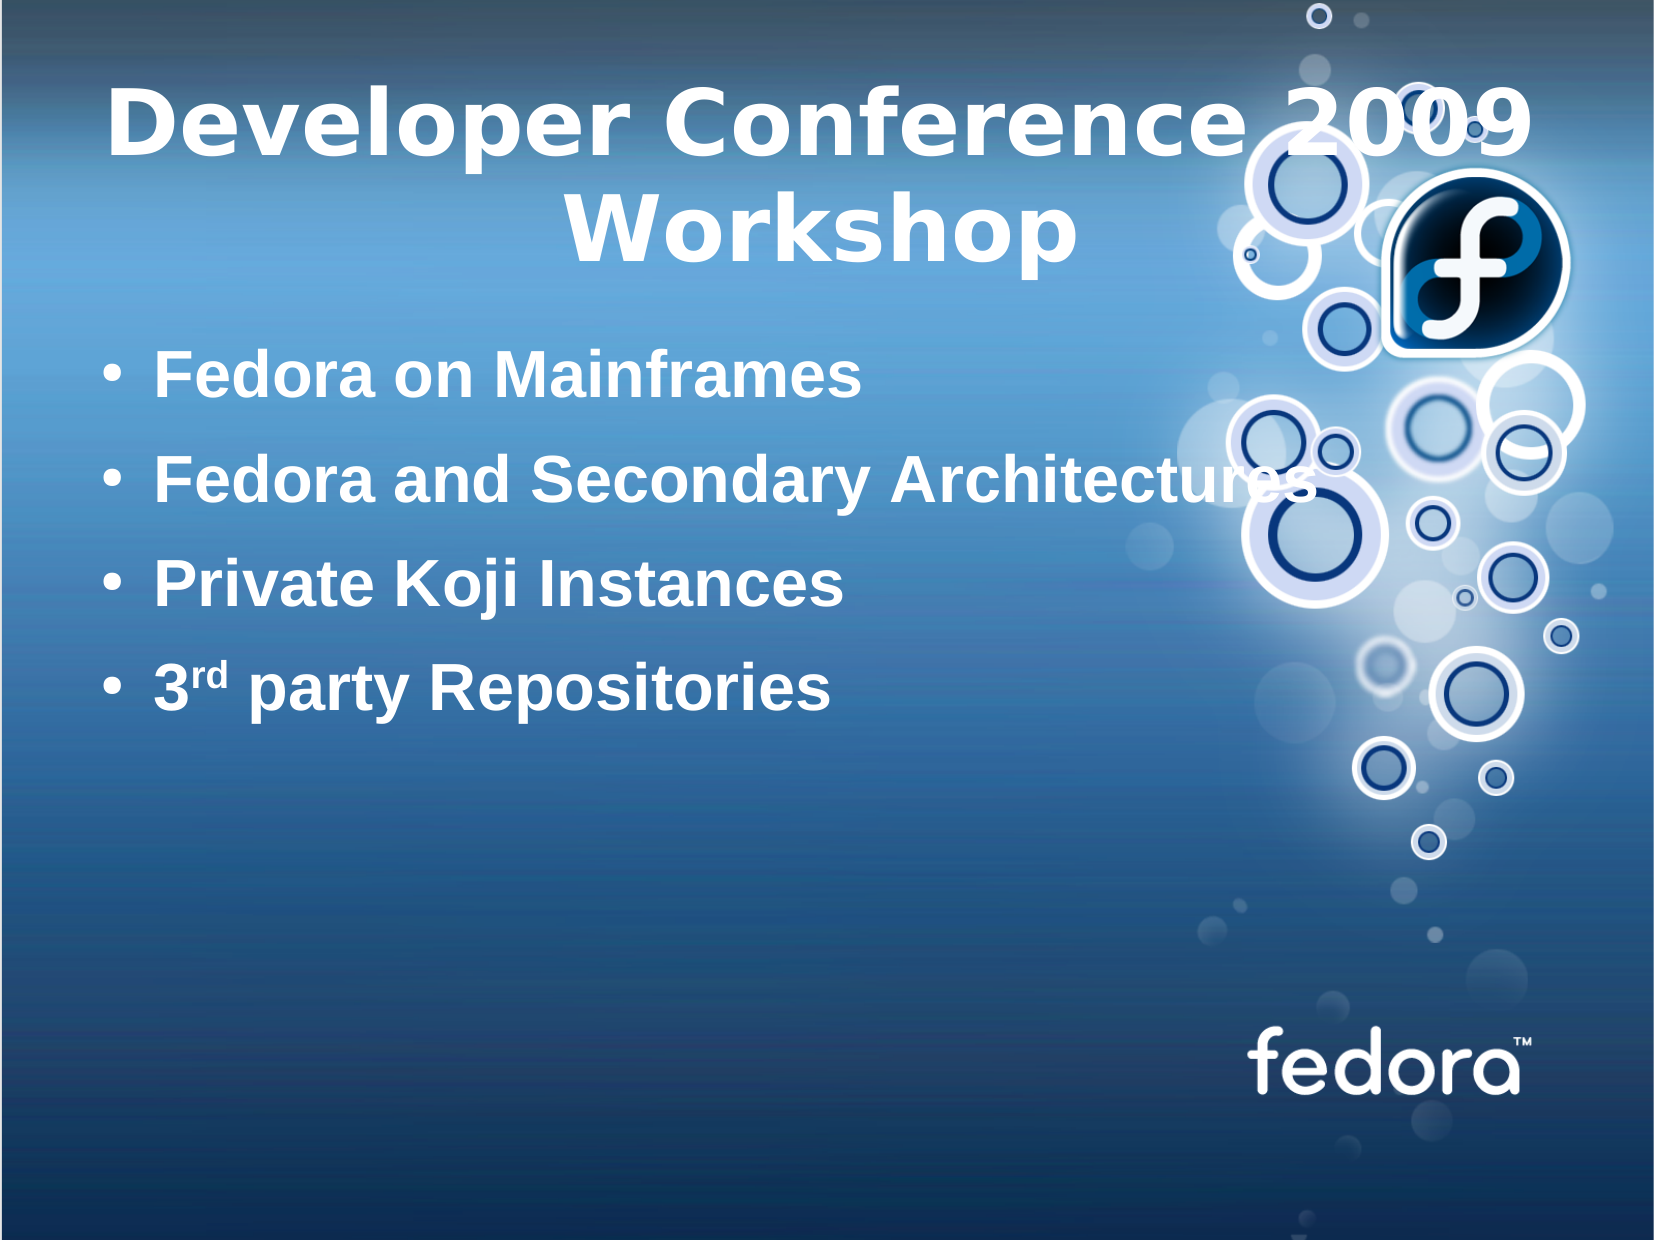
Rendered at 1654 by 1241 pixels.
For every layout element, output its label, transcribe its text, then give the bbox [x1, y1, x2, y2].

title Developer Conference 2009 Workshop [76, 69, 1565, 284]
picture [1, 0, 1654, 1240]
list Fedora on Mainframes Fedora and Secondary Architectures Private Koji Instances 3rd party Repositories [82, 337, 1388, 1142]
